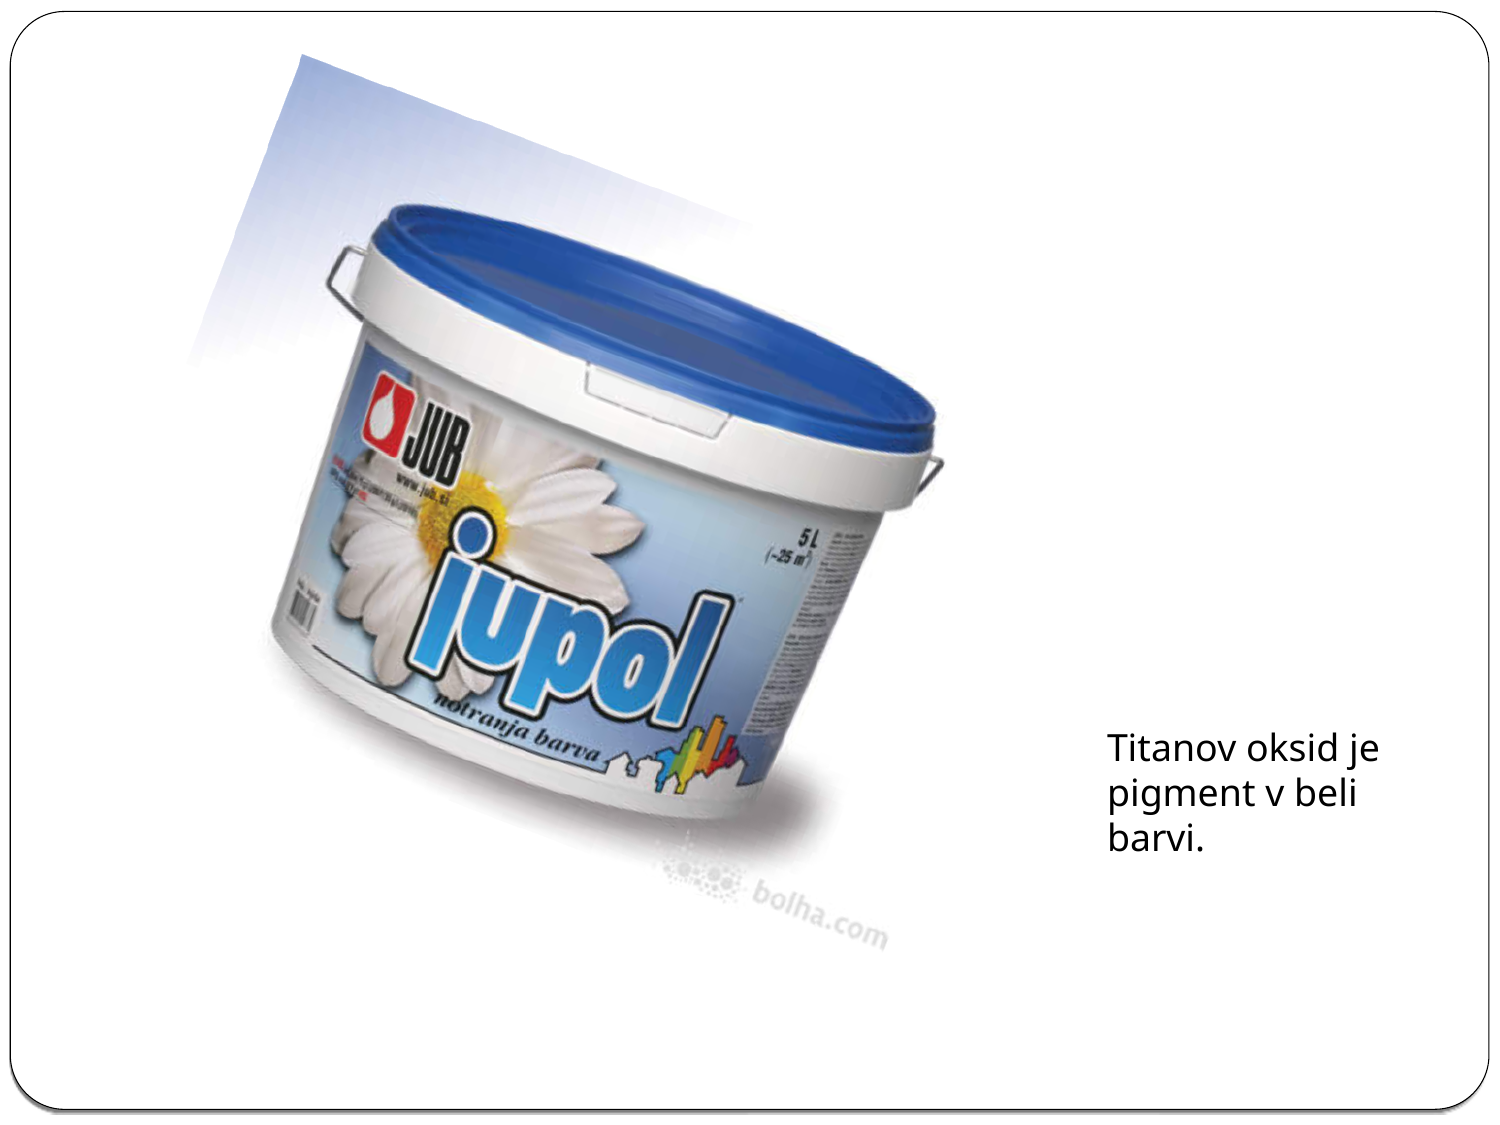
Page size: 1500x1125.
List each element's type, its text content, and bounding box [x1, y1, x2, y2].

text_box Titanov oksid je pigment v beli barvi. [1092, 716, 1447, 866]
picture [73, 53, 1108, 963]
